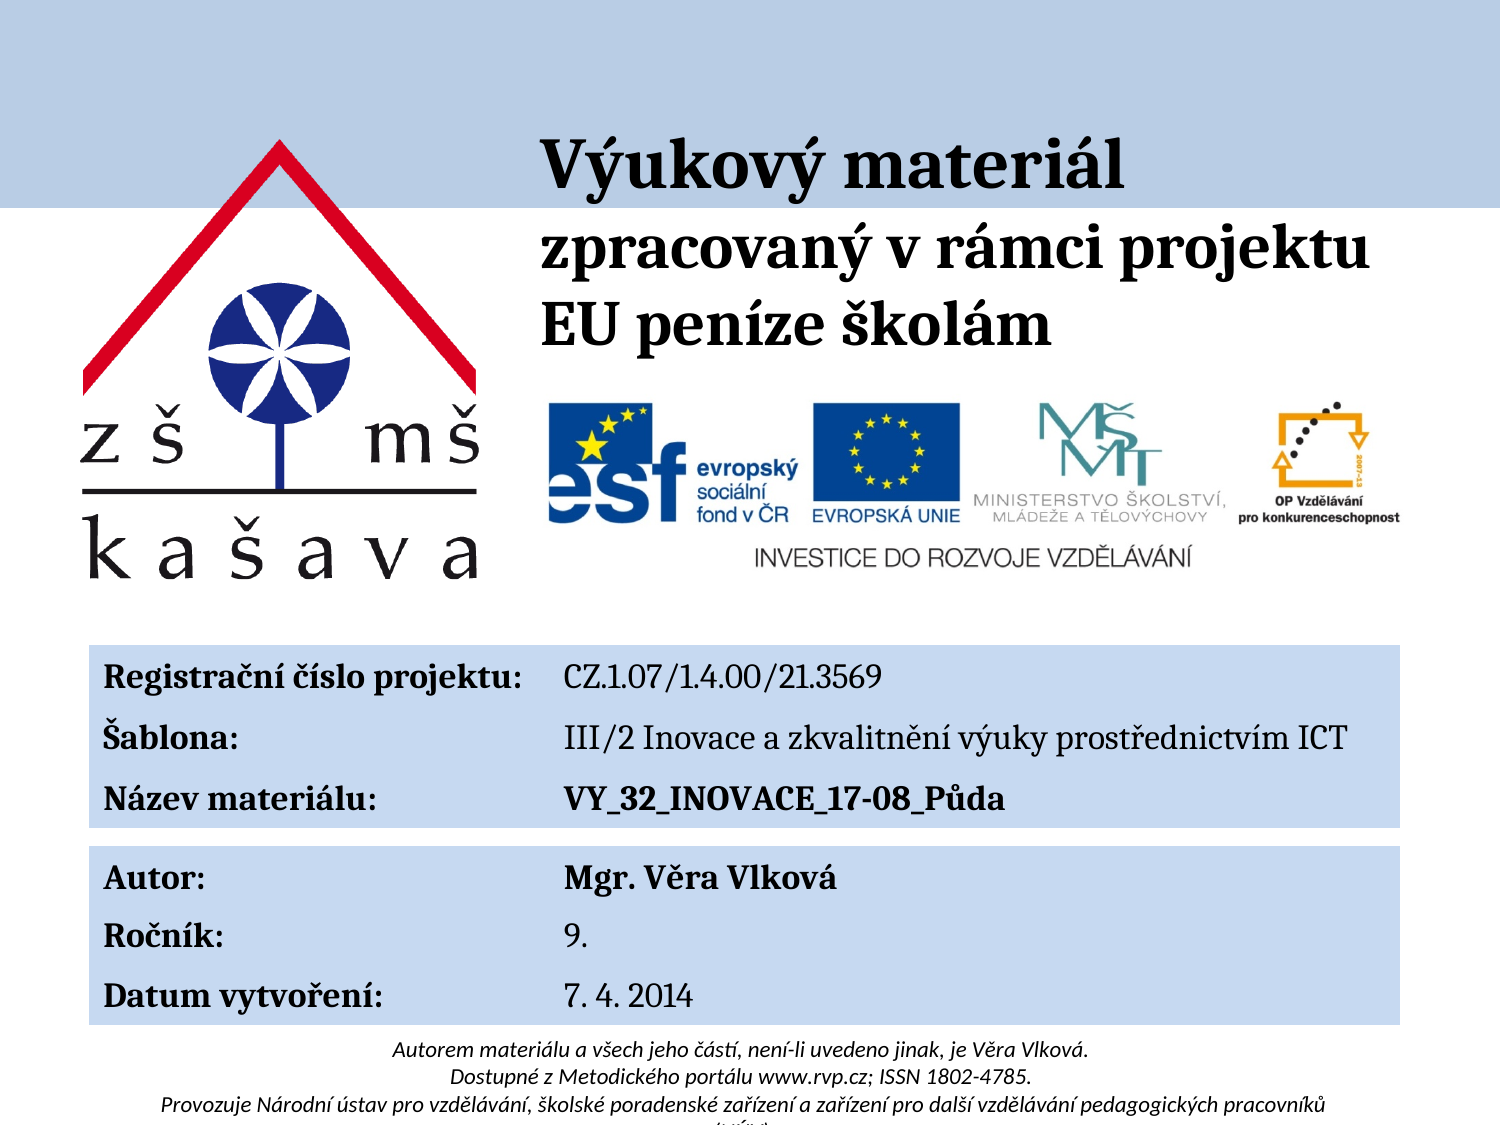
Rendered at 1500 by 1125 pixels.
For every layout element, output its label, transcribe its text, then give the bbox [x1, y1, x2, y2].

table_header CZ.1.07/1.4.00/21.3569 [549, 645, 1400, 706]
table_cell III/2 Inovace a zkvalitnění výuky prostřednictvím ICT [549, 706, 1400, 767]
picture [19, 101, 1424, 620]
table_header Registrační číslo projektu: [89, 645, 549, 706]
table_cell 9. [549, 904, 1400, 965]
table_header Autor: [89, 846, 549, 904]
table_cell Ročník: [89, 904, 549, 965]
text_box [0, 0, 1500, 208]
table_cell Šablona: [89, 706, 549, 767]
table_cell Datum vytvoření: [89, 965, 549, 1025]
text_box Autorem materiálu a všech jeho částí, není-li uvedeno jinak, je Věra Vlková. Dostupné z Metodického portálu www.rvp.cz; ISSN 1802-4785. Provozuje Národní ústav pro vzdělávání, školské poradenské zařízení a zařízení pro další vzdělávání pedagogických pracovníků (NÚV). [112, 1026, 1377, 1125]
text_box Výukový materiál zpracovaný v rámci projektu EU peníze školám [538, 108, 1500, 367]
table_cell Název materiálu: [89, 767, 549, 828]
table_cell VY_32_INOVACE_17-08_Půda [549, 767, 1400, 828]
table_cell 7. 4. 2014 [549, 965, 1400, 1025]
table_header Mgr. Věra Vlková [549, 846, 1400, 904]
